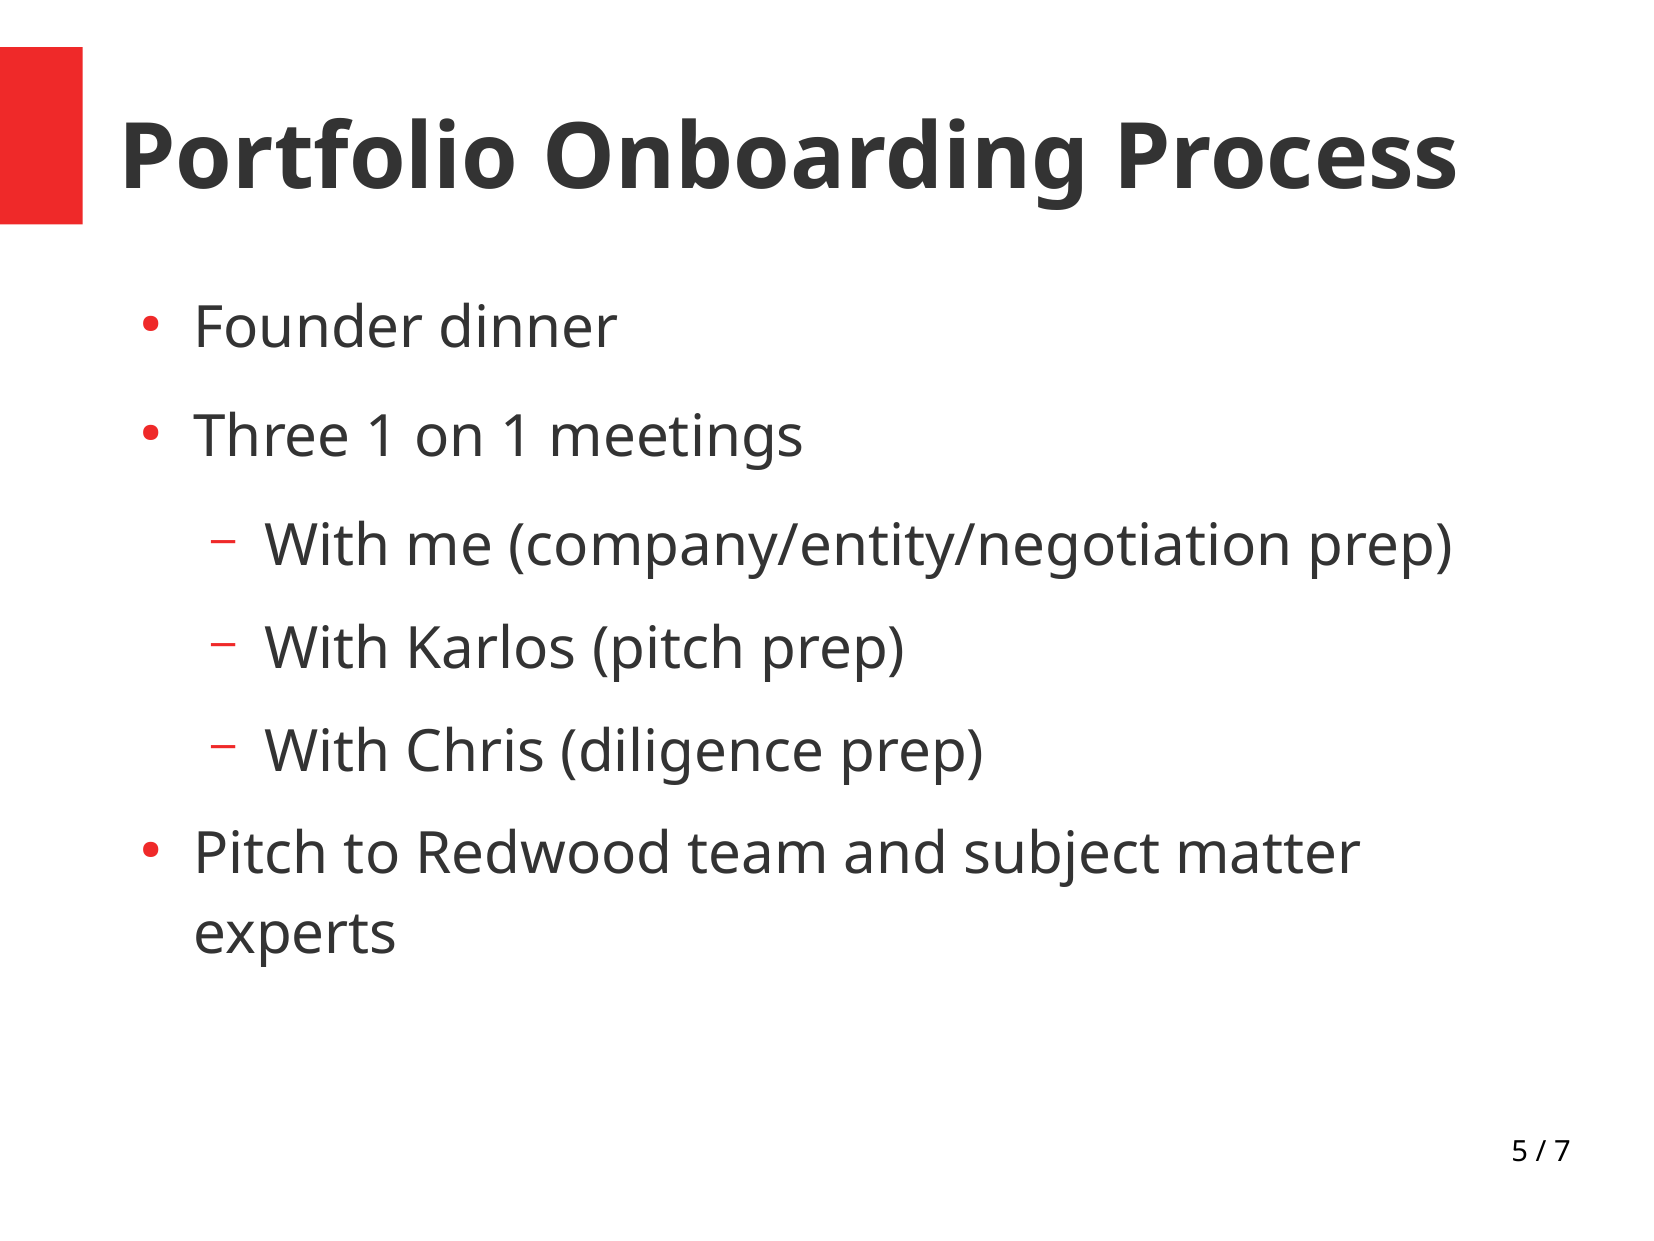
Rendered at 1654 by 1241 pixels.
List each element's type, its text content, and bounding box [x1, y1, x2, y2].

list Founder dinner Three 1 on 1 meetings With me (company/entity/negotiation prep) With Karlos (pitch prep) With Chris (diligence prep) Pitch to Redwood team and subject matter experts [122, 285, 1540, 1005]
title Portfolio Onboarding Process [118, 49, 1571, 257]
